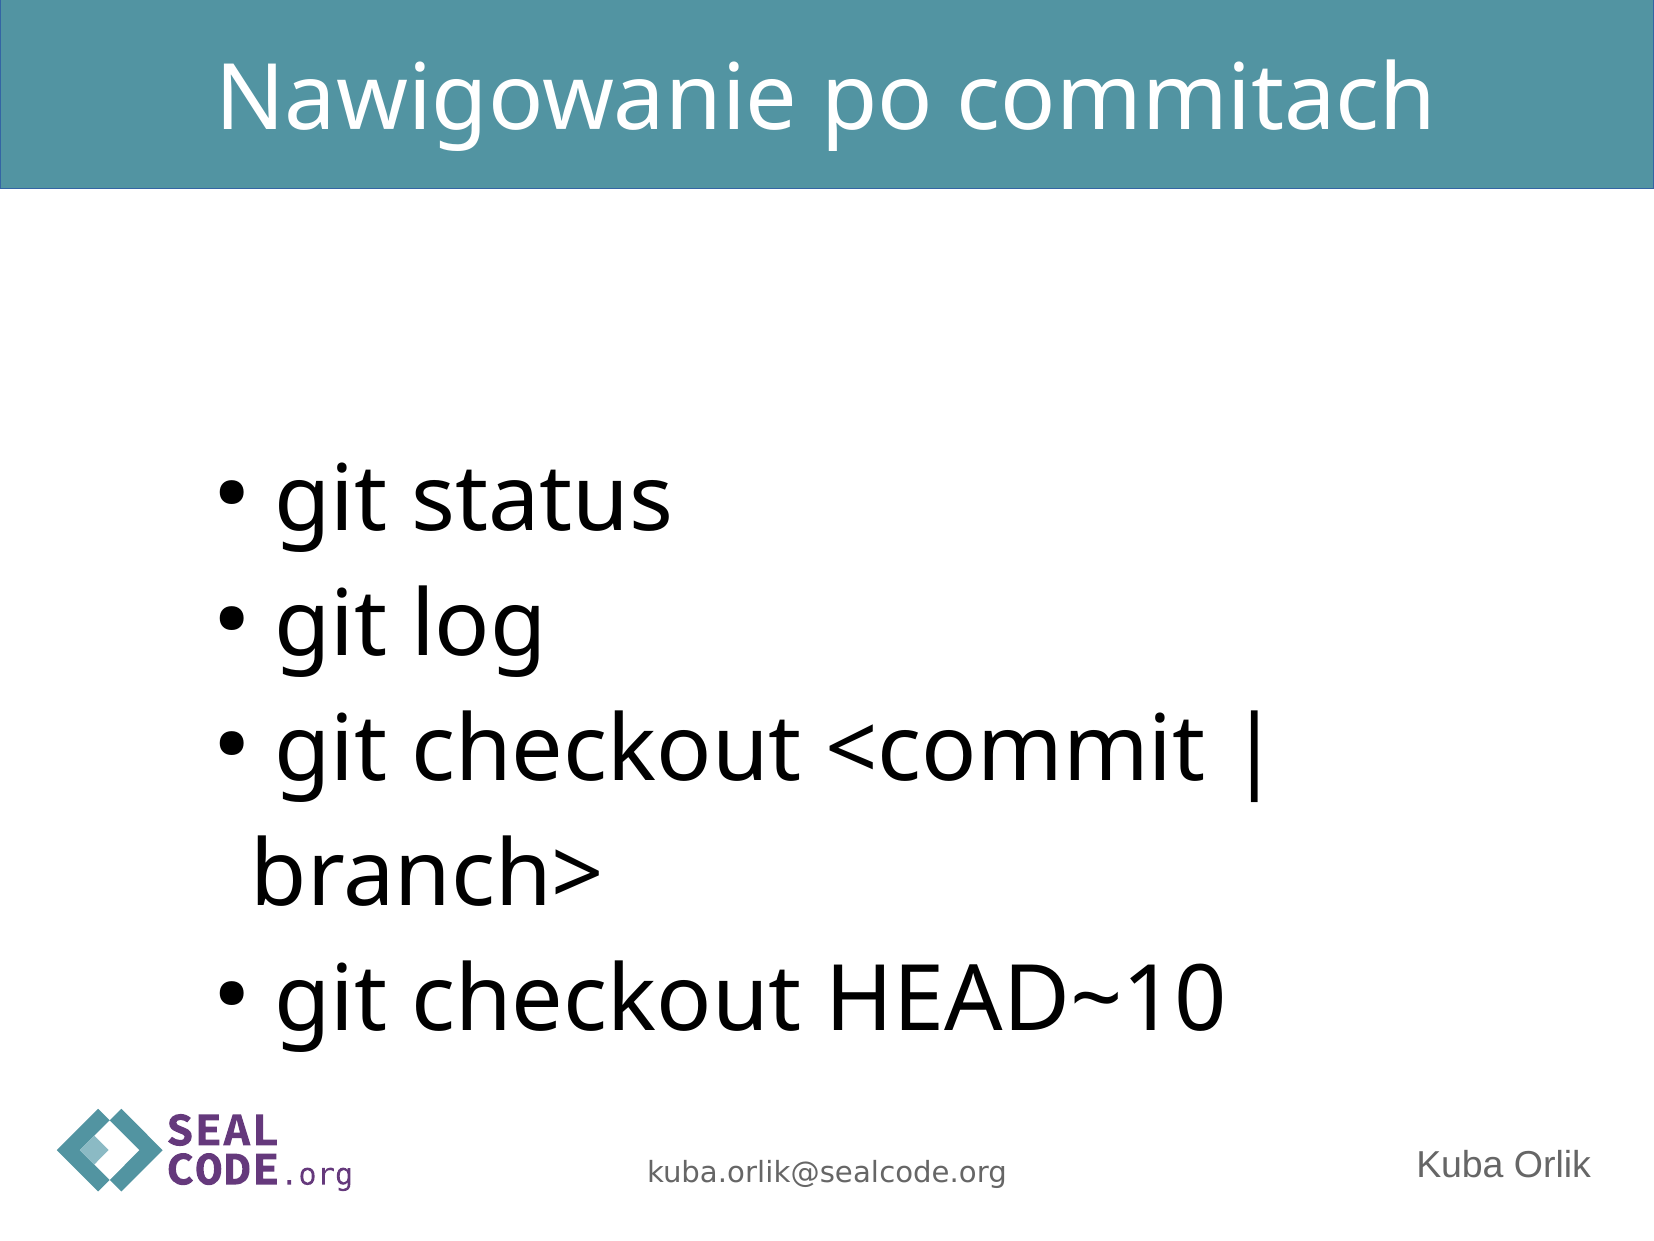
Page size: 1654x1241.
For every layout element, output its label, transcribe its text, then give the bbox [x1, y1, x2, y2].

title Nawigowanie po commitach [82, 0, 1571, 190]
text_box git status git log git checkout <commit | branch> git checkout HEAD~10 [200, 425, 1535, 976]
